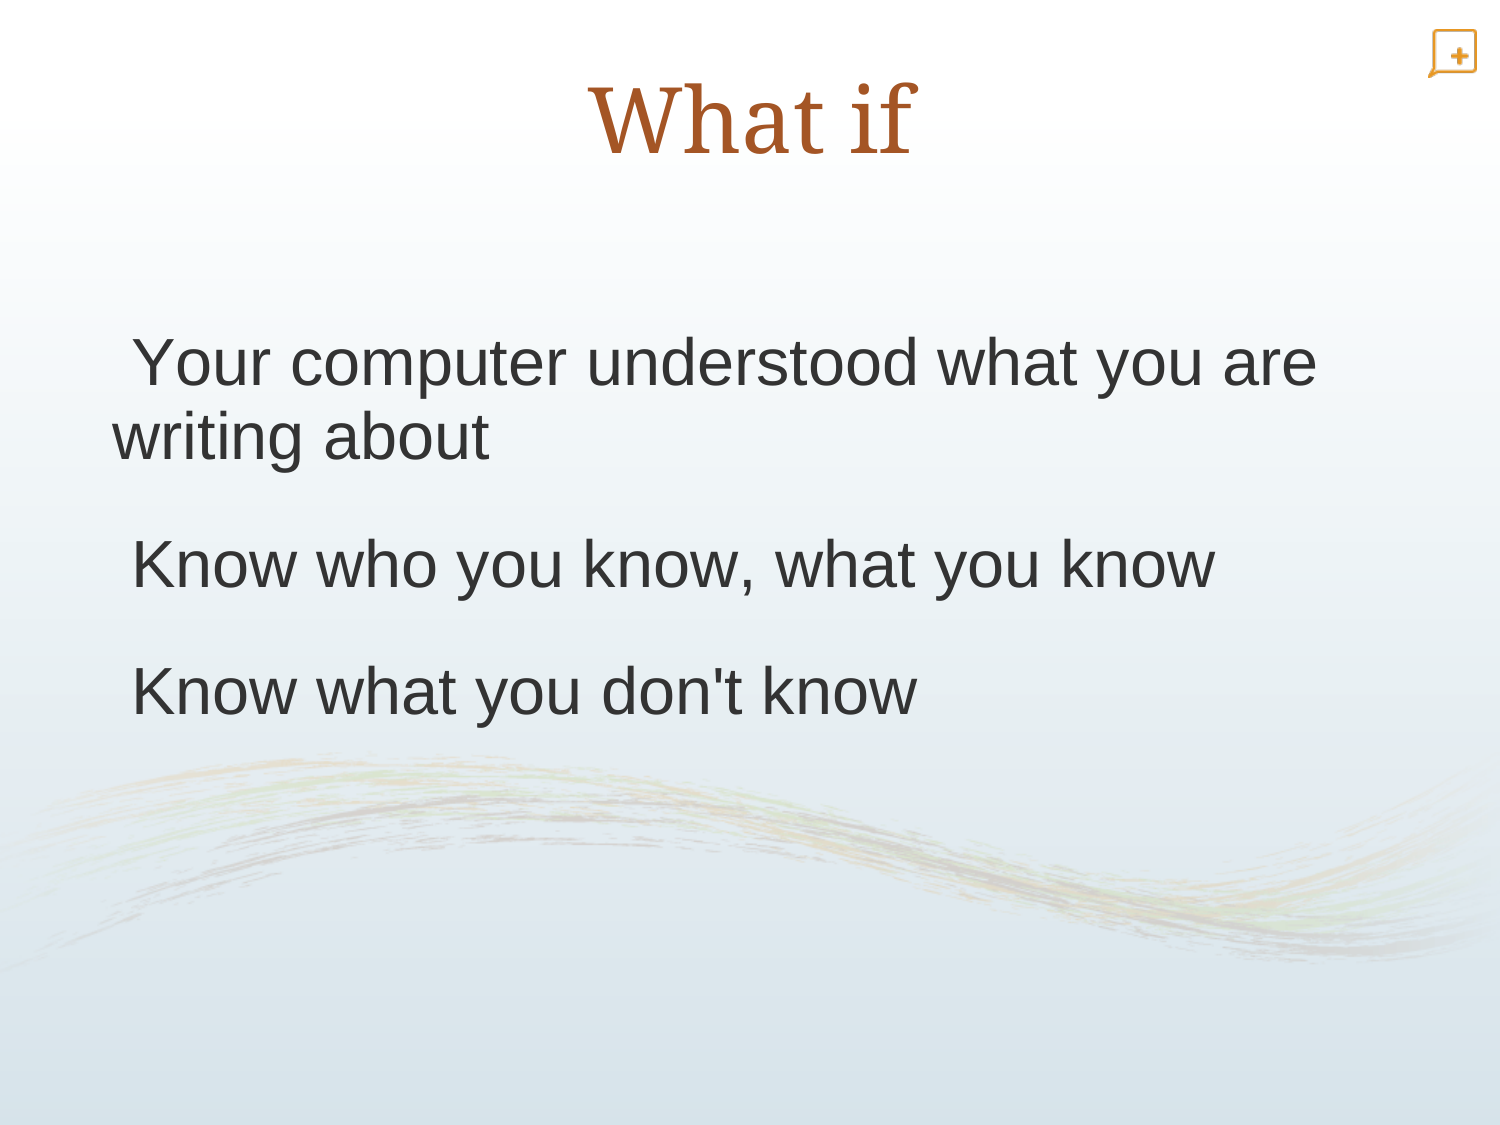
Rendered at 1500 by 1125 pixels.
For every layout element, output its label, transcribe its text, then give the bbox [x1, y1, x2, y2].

title What if [112, 0, 1388, 244]
list Your computer understood what you are writing about Know who you know, what you know Know what you don't know [112, 324, 1388, 1034]
picture [0, 0, 1500, 1125]
